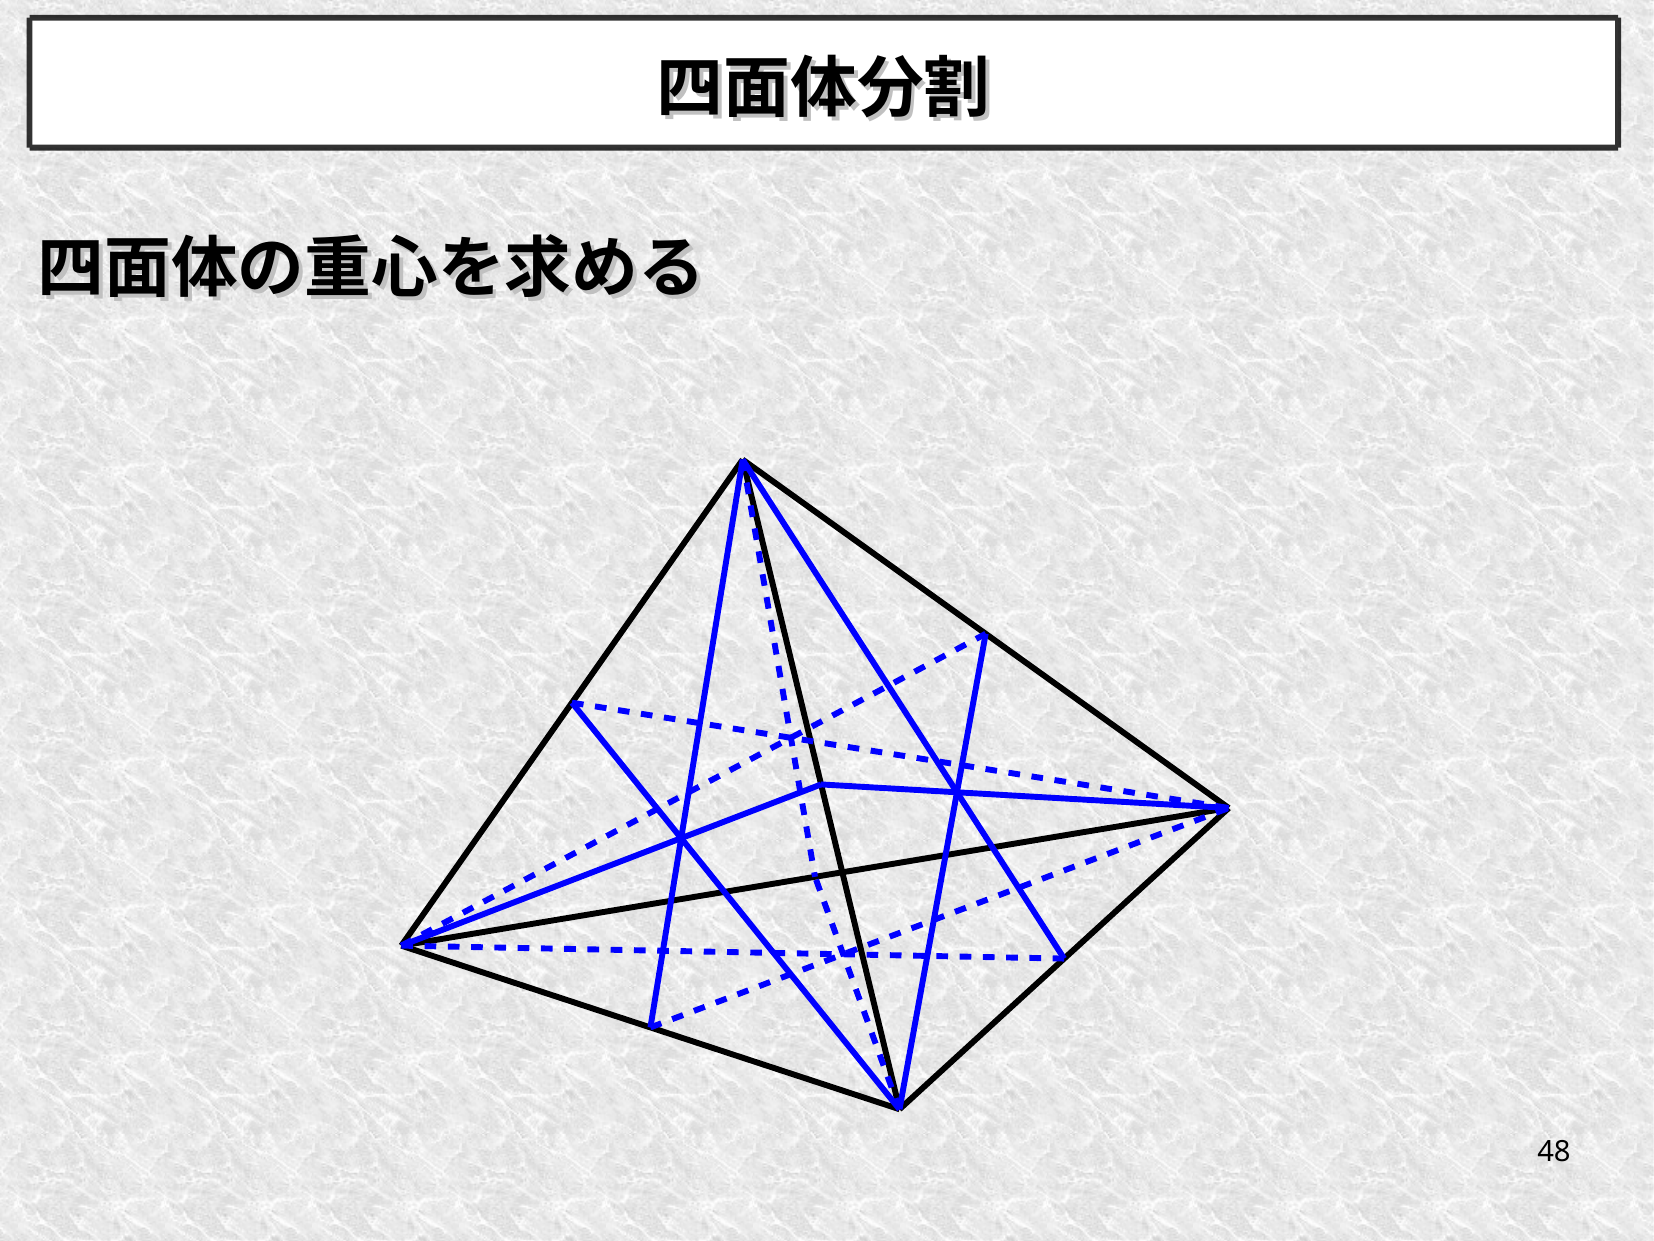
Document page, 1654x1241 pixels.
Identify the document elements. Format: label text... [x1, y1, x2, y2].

text_box 四面体の重心を求める [22, 206, 939, 302]
text_box 四面体分割 [29, 17, 1619, 148]
picture [0, 0, 1654, 1241]
